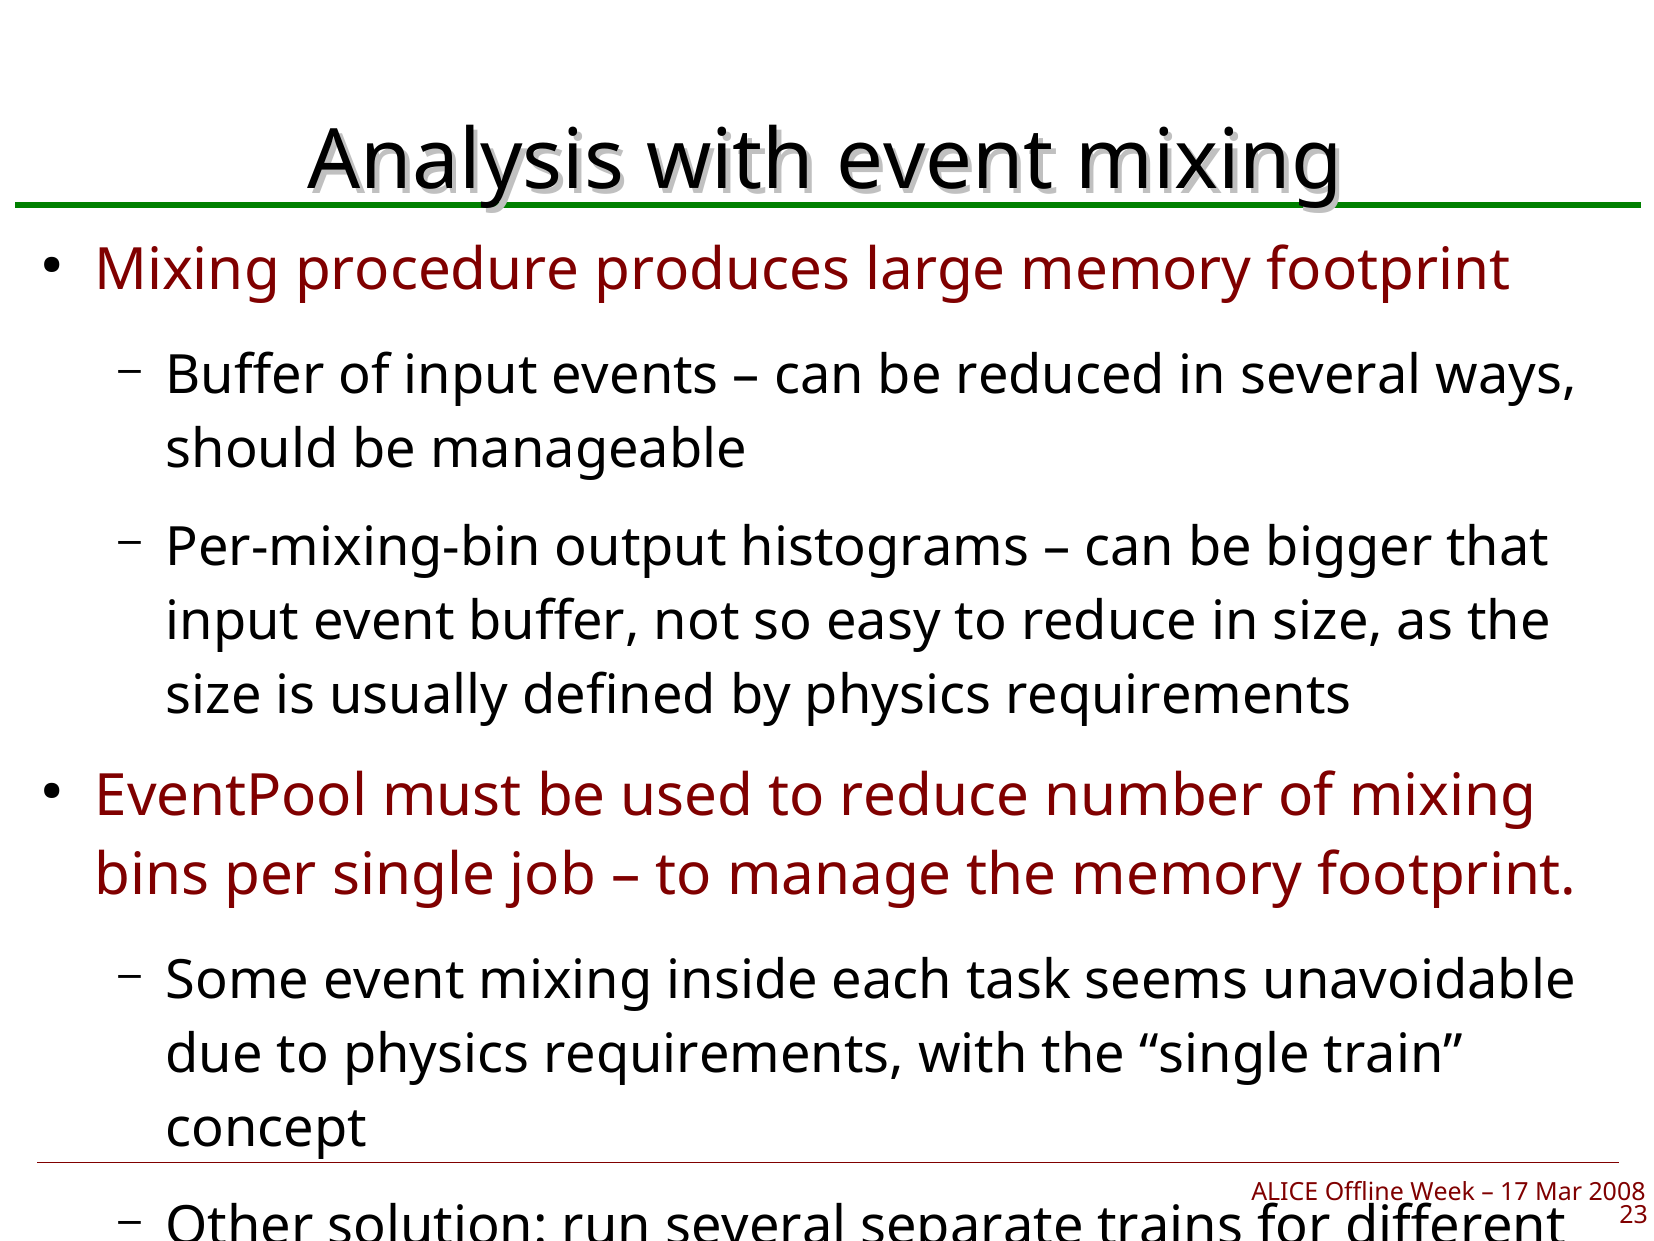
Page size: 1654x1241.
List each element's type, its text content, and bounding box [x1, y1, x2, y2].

list Mixing procedure produces large memory footprint Buffer of input events – can be reduced in several ways, should be manageable Per-mixing-bin output histograms – can be bigger that input event buffer, not so easy to reduce in size, as the size is usually defined by physics requirements EventPool must be used to reduce number of mixing bins per single job – to manage the memory footprint. Some event mixing inside each task seems unavoidable due to physics requirements, with the “single train” concept Other solution: run several separate trains for different event mixing configurations: can easily get out of control [23, 226, 1612, 1158]
title Analysis with event mixing [119, 52, 1532, 226]
